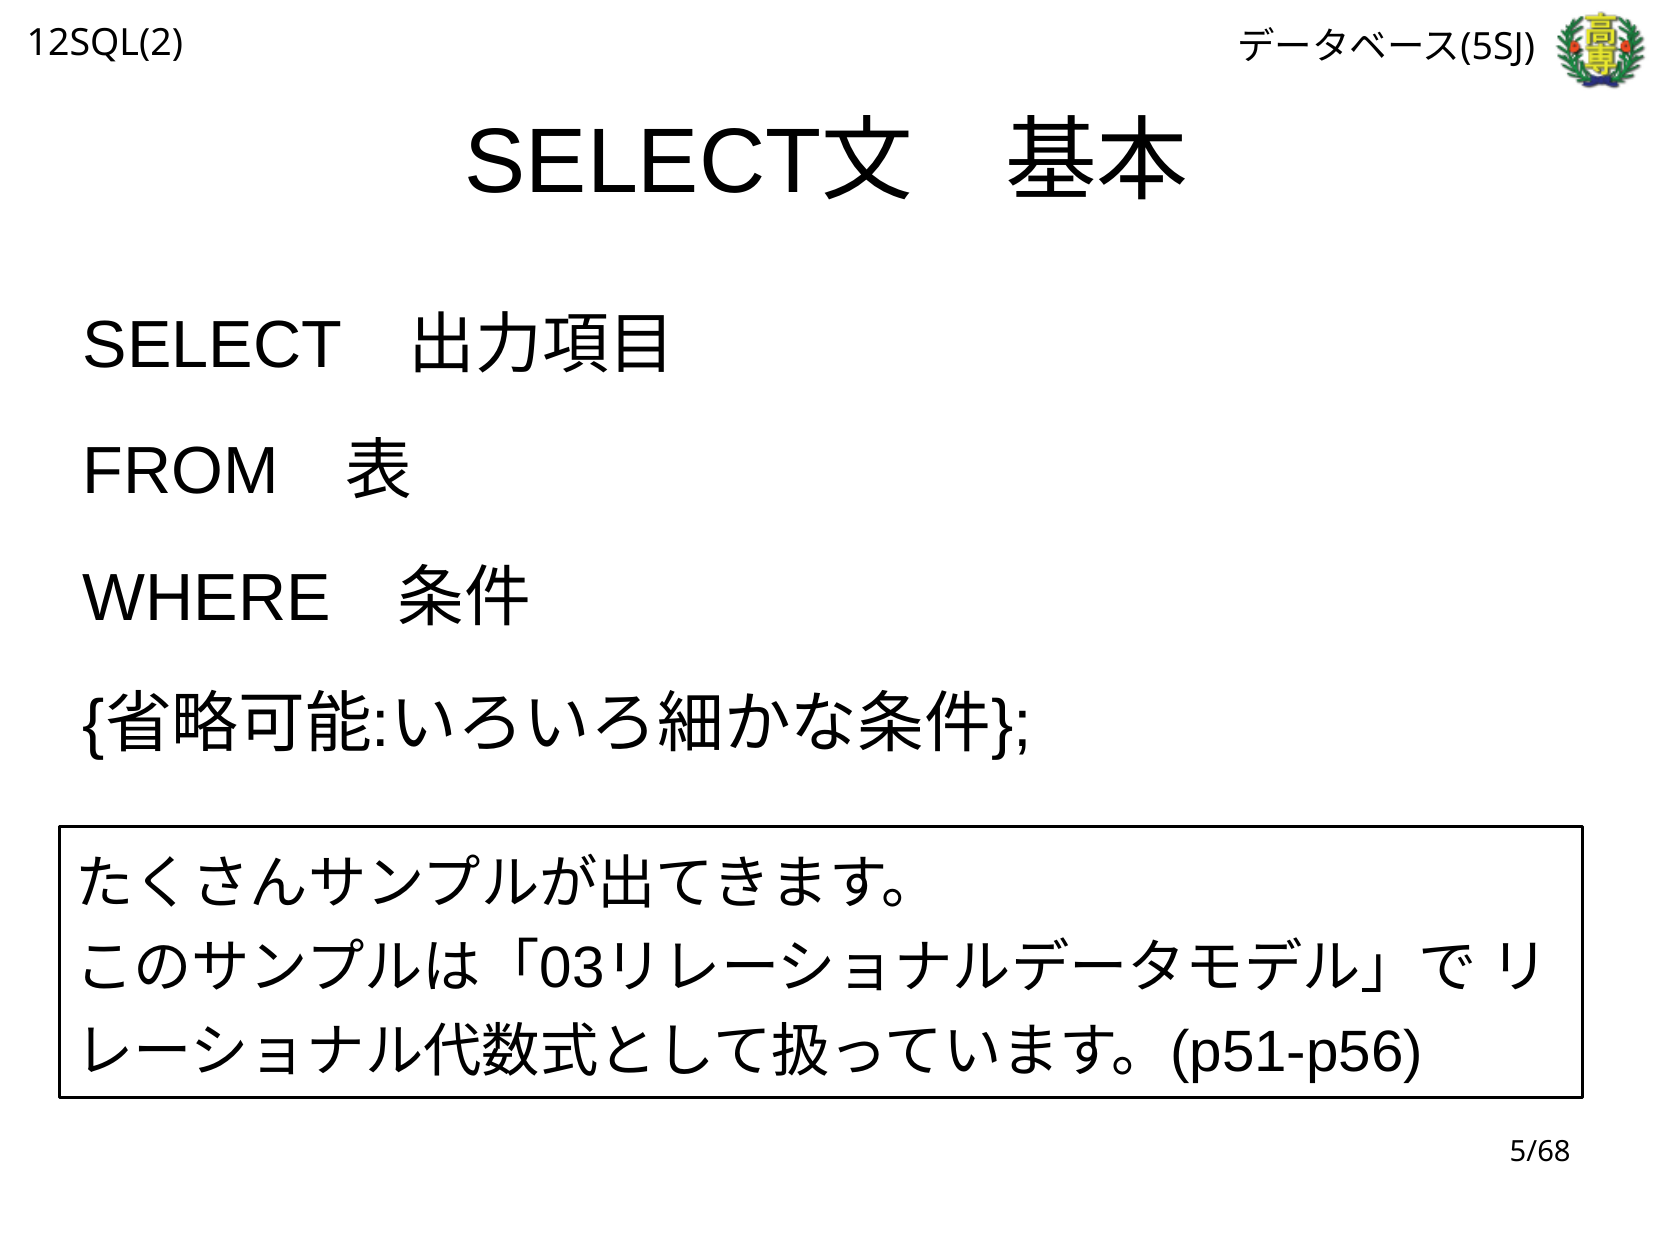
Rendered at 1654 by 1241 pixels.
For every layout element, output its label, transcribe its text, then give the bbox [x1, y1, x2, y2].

title SELECT文 基本 [82, 49, 1571, 257]
picture [1553, 2, 1650, 99]
list SELECT 出力項目 FROM 表 WHERE 条件 {省略可能:いろいろ細かな条件}; [82, 290, 1538, 825]
text_box たくさんサンプルが出てきます。 このサンプルは「03リレーショナルデータモデル」で リレーショナル代数式として扱っています。(p51-p56) [59, 826, 1583, 1067]
